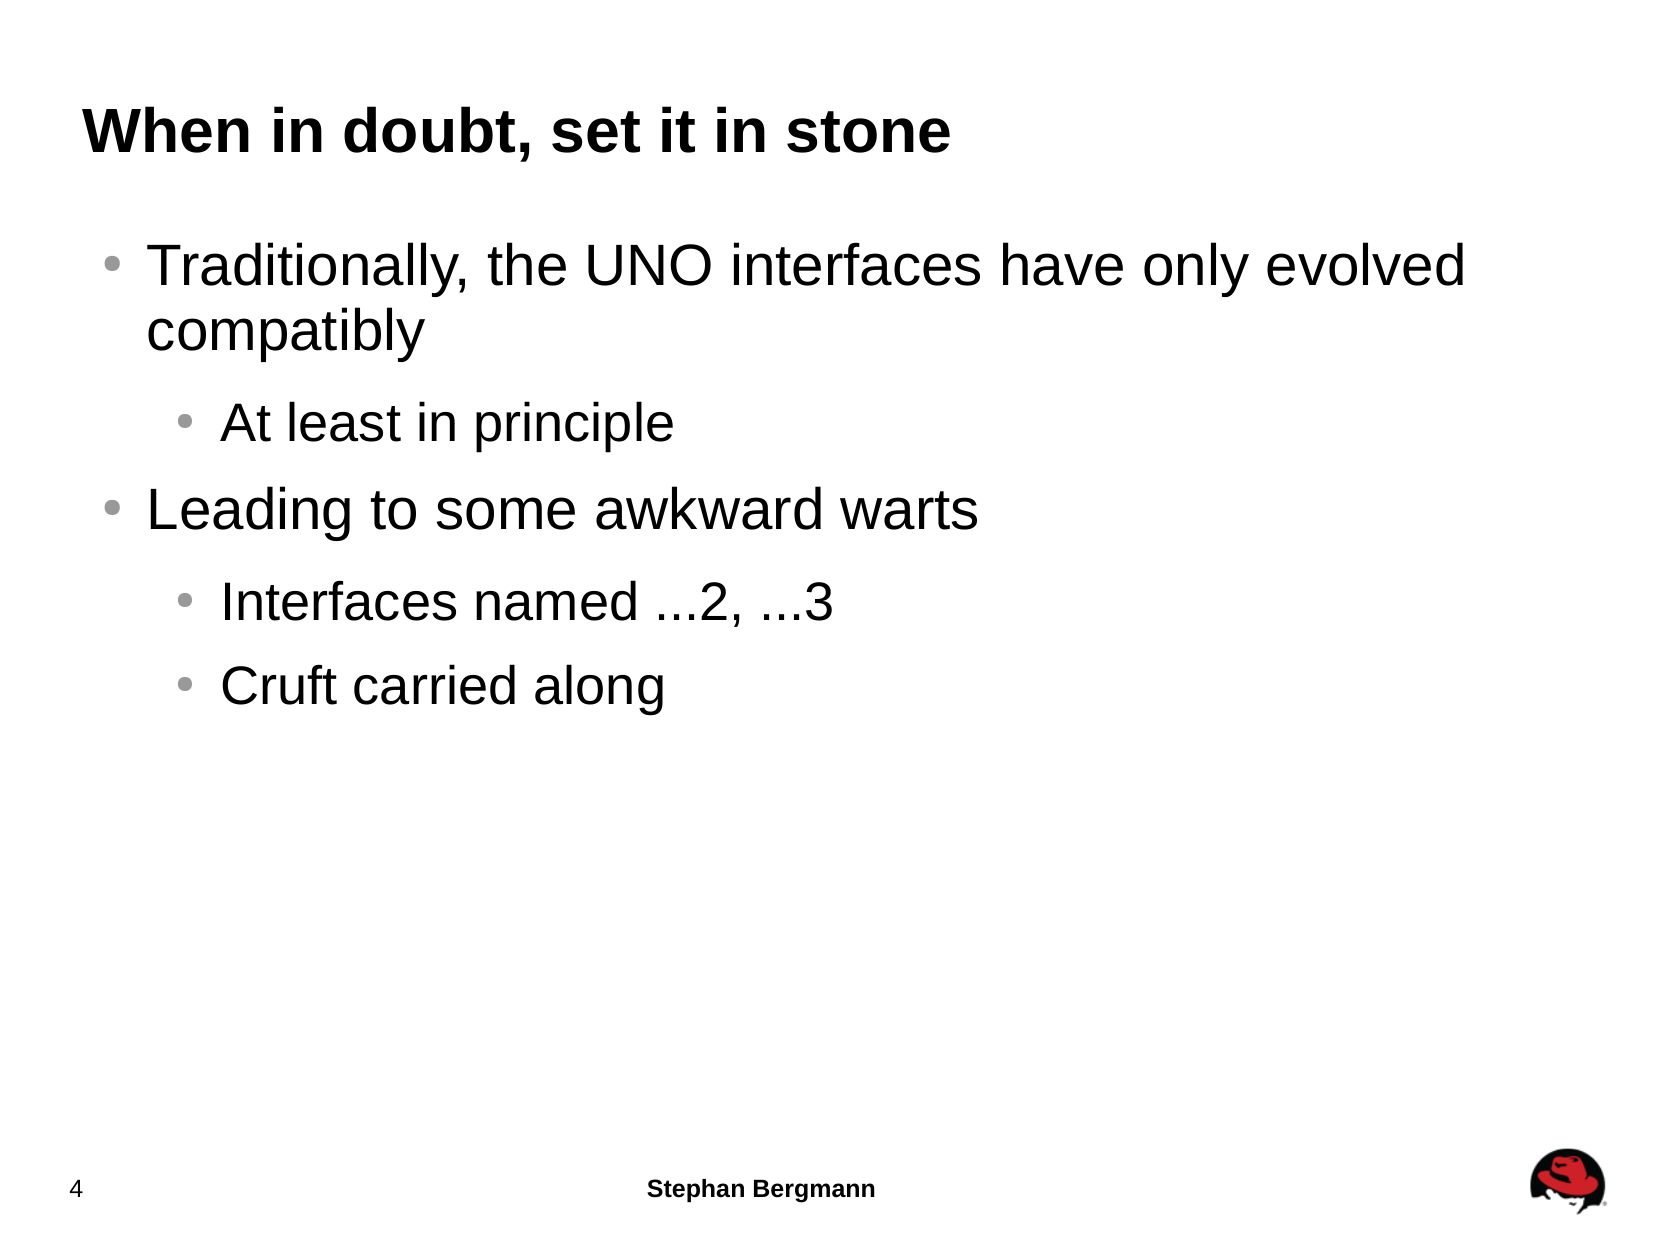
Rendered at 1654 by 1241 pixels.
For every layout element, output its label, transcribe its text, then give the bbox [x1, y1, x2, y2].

picture [1529, 1146, 1613, 1224]
list Traditionally, the UNO interfaces have only evolved compatibly At least in principle Leading to some awkward warts Interfaces named ...2, ...3 Cruft carried along [86, 232, 1576, 1027]
title When in doubt, set it in stone [82, 37, 1571, 226]
